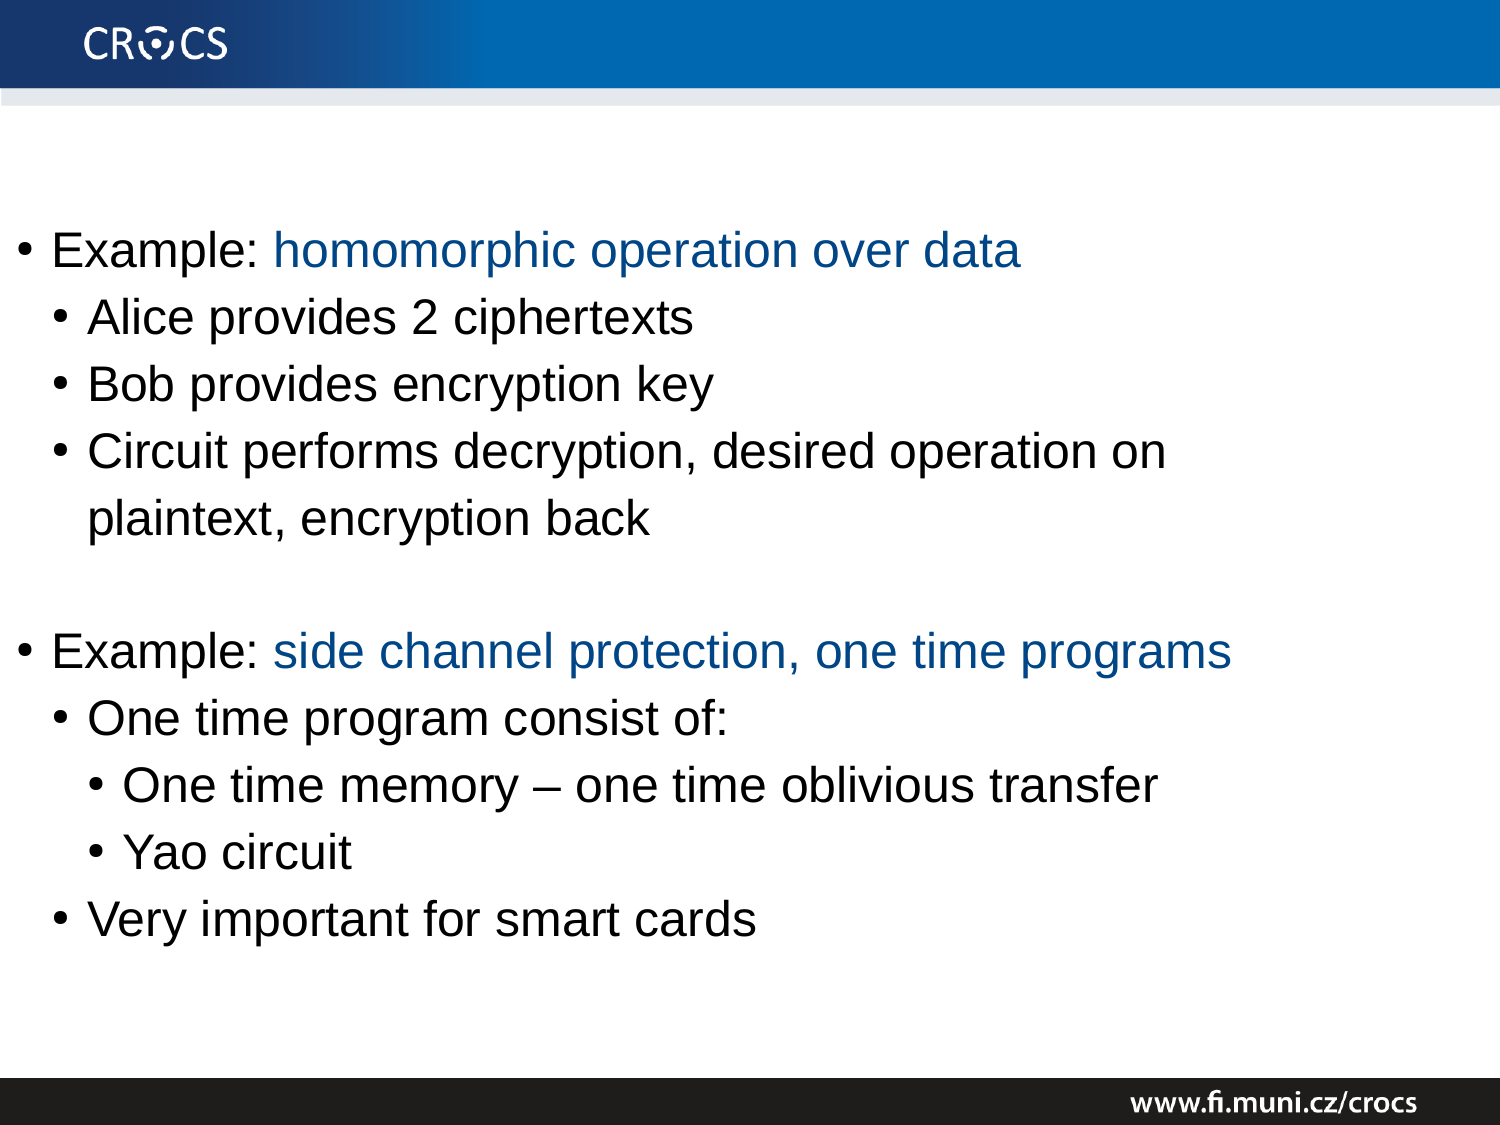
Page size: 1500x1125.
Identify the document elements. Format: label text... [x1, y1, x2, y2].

picture [0, 0, 1500, 1125]
text_box Example: homomorphic operation over data Alice provides 2 ciphertexts Bob provides encryption key Circuit performs decryption, desired operation on plaintext, encryption back Example: side channel protection, one time programs One time program consist of: One time memory – one time oblivious transfer Yao circuit Very important for smart cards [1, 204, 1344, 944]
